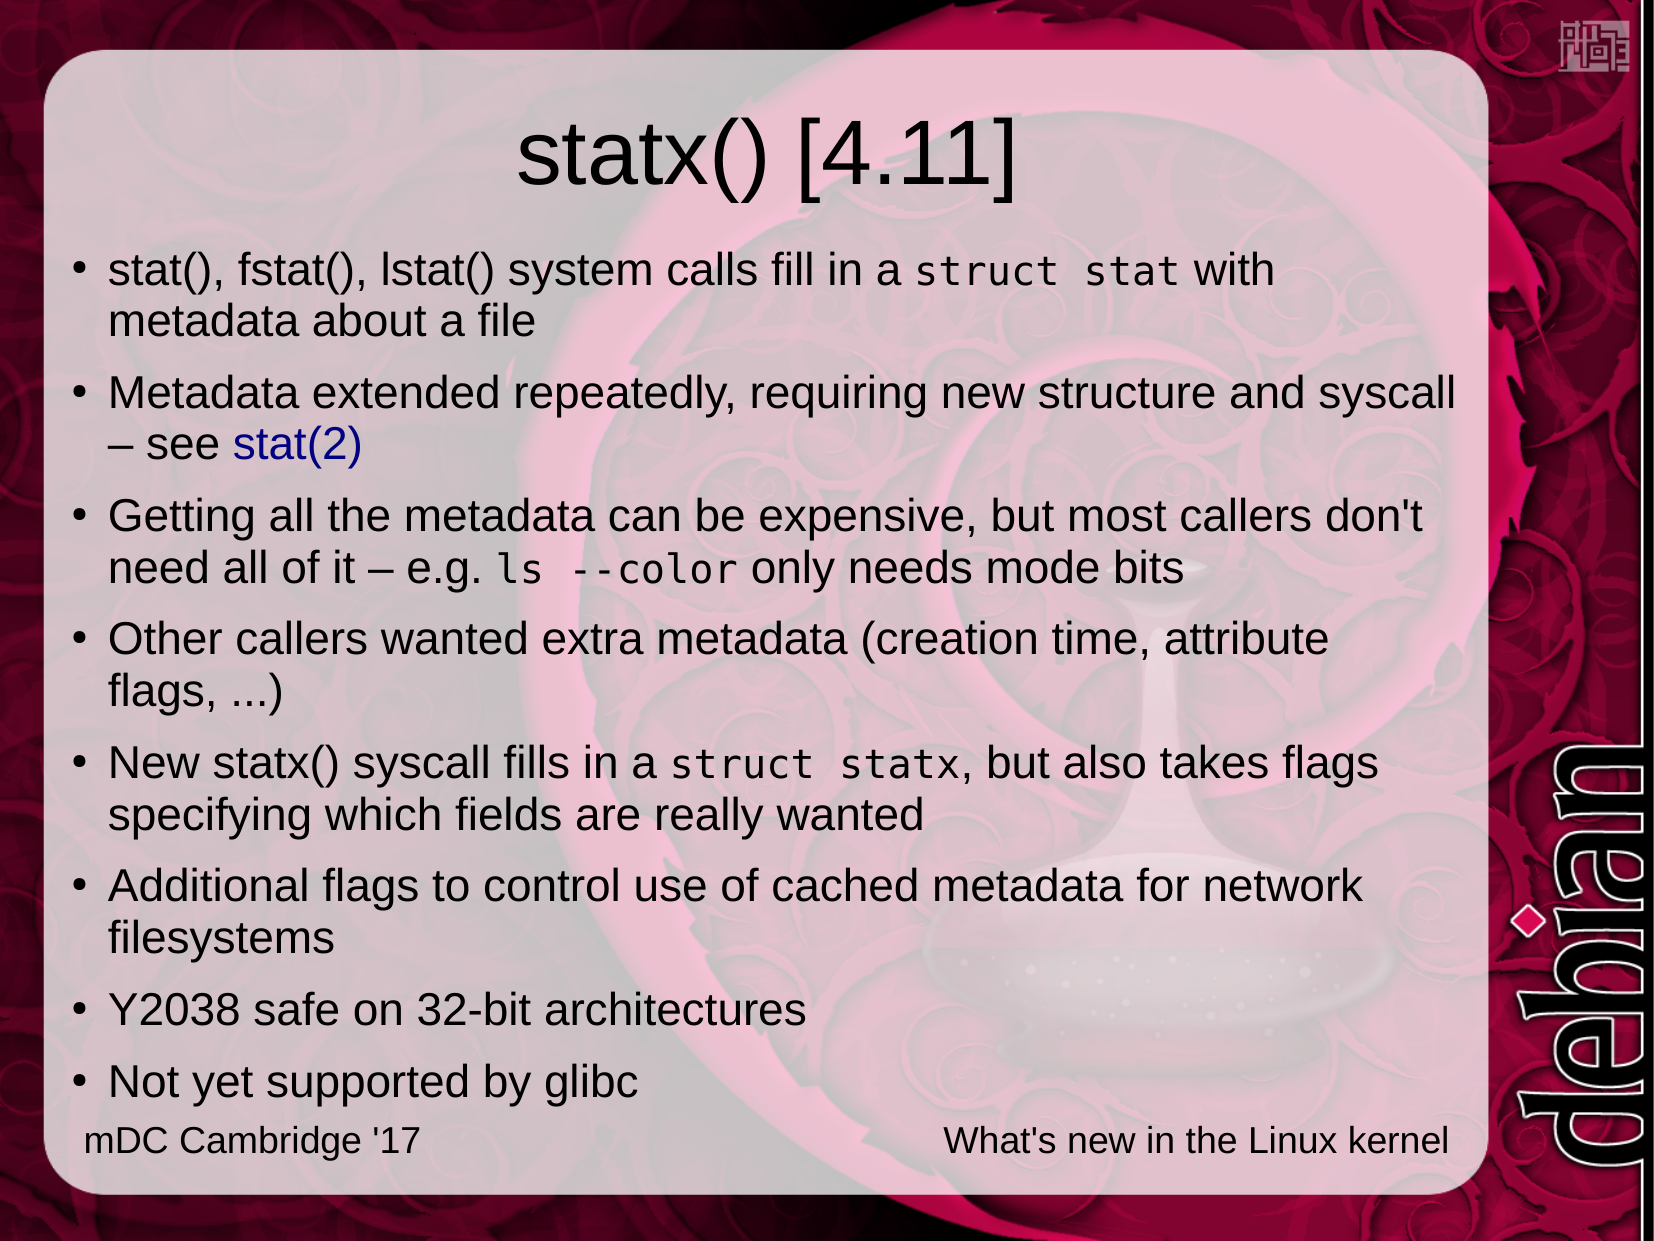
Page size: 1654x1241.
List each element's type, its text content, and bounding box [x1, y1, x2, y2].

picture [0, 0, 1654, 1241]
list stat(), fstat(), lstat() system calls fill in a struct stat with metadata about a file Metadata extended repeatedly, requiring new structure and syscall – see stat(2) Getting all the metadata can be expensive, but most callers don't need all of it – e.g. ls --color only needs mode bits Other callers wanted extra metadata (creation time, attribute flags, ...) New statx() syscall fills in a struct statx, but also takes flags specifying which fields are really wanted Additional flags to control use of cached metadata for network filesystems Y2038 safe on 32-bit architectures Not yet supported by glibc [59, 243, 1477, 1109]
title statx() [4.11] [59, 49, 1477, 243]
